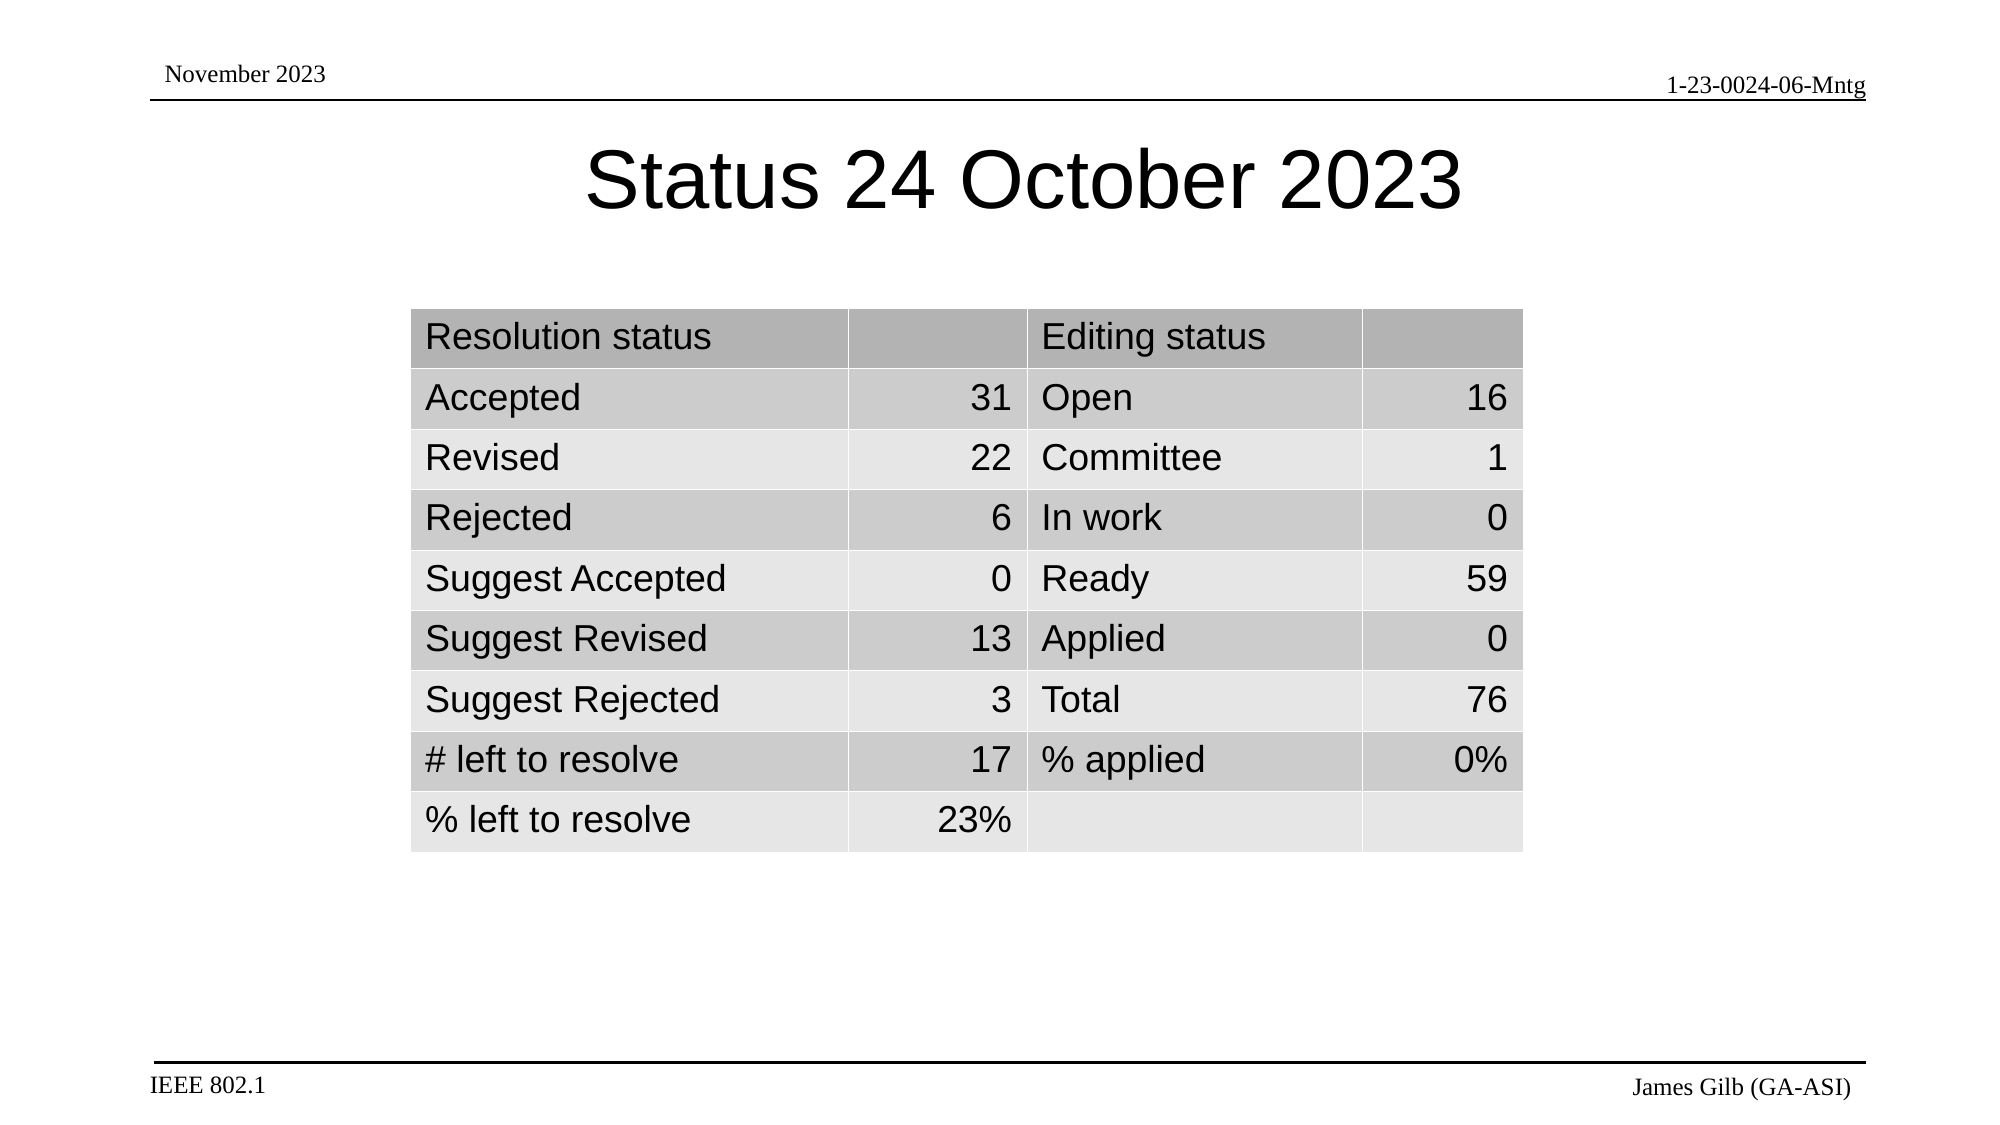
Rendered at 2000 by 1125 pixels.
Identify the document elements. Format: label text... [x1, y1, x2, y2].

table_cell 17 [849, 732, 1027, 791]
table_header Resolution status [411, 309, 848, 368]
table_cell Total [1028, 671, 1362, 731]
table_cell 23% [849, 792, 1027, 852]
table_cell Committee [1028, 430, 1362, 489]
table_cell Rejected [411, 490, 848, 550]
table_cell 76 [1363, 671, 1523, 731]
table_cell Suggest Accepted [411, 551, 848, 610]
table_cell 0% [1363, 732, 1523, 791]
table_cell Revised [411, 430, 848, 489]
table_header [1363, 309, 1523, 368]
table_cell Applied [1028, 611, 1362, 670]
table_cell Open [1028, 369, 1362, 429]
table_cell # left to resolve [411, 732, 848, 791]
table_cell 3 [849, 671, 1027, 731]
table_cell 1 [1363, 430, 1523, 489]
title Status 24 October 2023 [149, 112, 1900, 238]
table_cell % applied [1028, 732, 1362, 791]
table_cell 31 [849, 369, 1027, 429]
table_cell % left to resolve [411, 792, 848, 852]
table_cell Suggest Rejected [411, 671, 848, 731]
table_cell [1028, 792, 1362, 852]
table_cell Ready [1028, 551, 1362, 610]
table_cell 13 [849, 611, 1027, 670]
table_cell 0 [849, 551, 1027, 610]
table_cell 6 [849, 490, 1027, 550]
table_cell 0 [1363, 490, 1523, 550]
table_header Editing status [1028, 309, 1362, 368]
table_cell Accepted [411, 369, 848, 429]
table_cell 16 [1363, 369, 1523, 429]
table_cell 59 [1363, 551, 1523, 610]
table_cell 0 [1363, 611, 1523, 670]
table_cell 22 [849, 430, 1027, 489]
table_cell [1363, 792, 1523, 852]
table_header [849, 309, 1027, 368]
table_cell In work [1028, 490, 1362, 550]
table_cell Suggest Revised [411, 611, 848, 670]
